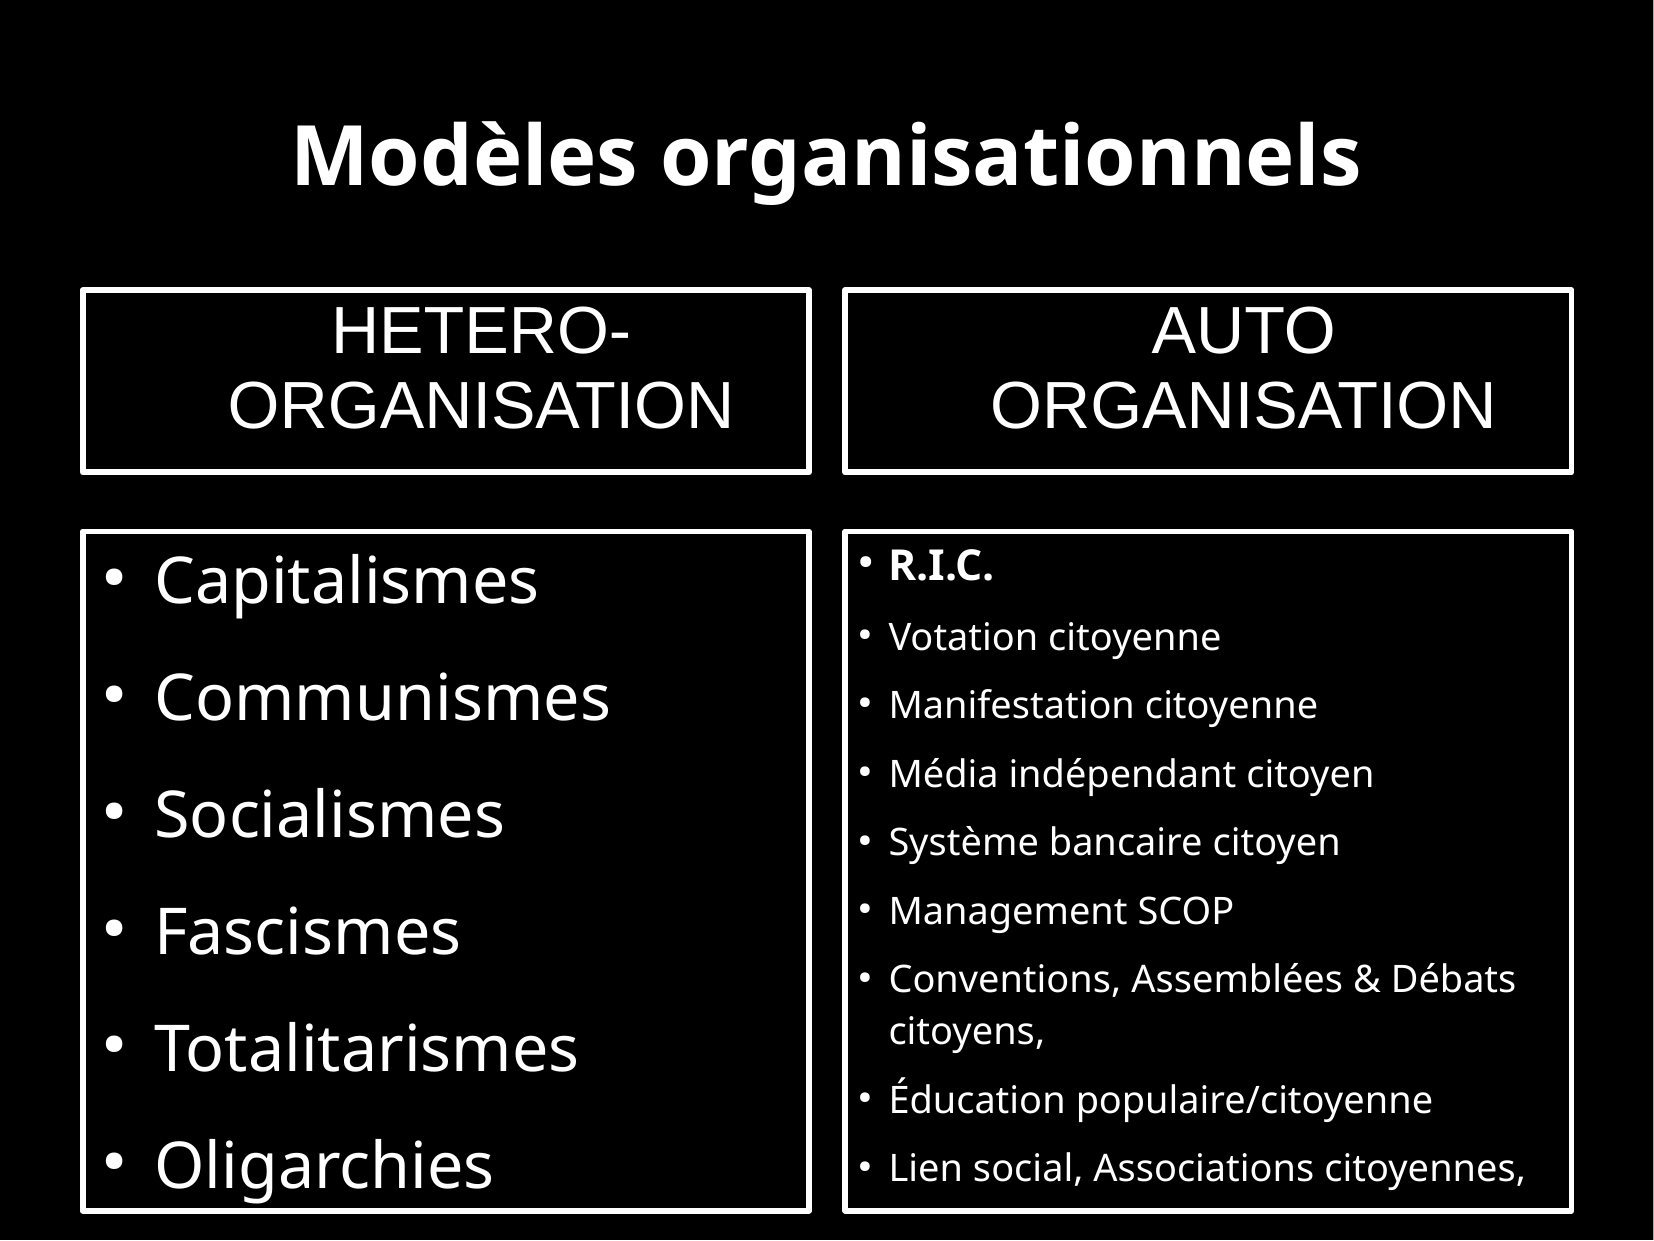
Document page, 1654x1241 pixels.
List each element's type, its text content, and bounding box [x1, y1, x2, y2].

list AUTO ORGANISATION [845, 290, 1572, 473]
title Modèles organisationnels [82, 43, 1571, 263]
list R.I.C. Votation citoyenne Manifestation citoyenne Média indépendant citoyen Système bancaire citoyen Management SCOP Conventions, Assemblées & Débats citoyens, Éducation populaire/citoyenne Lien social, Associations citoyennes, [845, 531, 1572, 1211]
list HETERO- ORGANISATION [82, 290, 809, 473]
list Capitalismes Communismes Socialismes Fascismes Totalitarismes Oligarchies [82, 531, 809, 1211]
